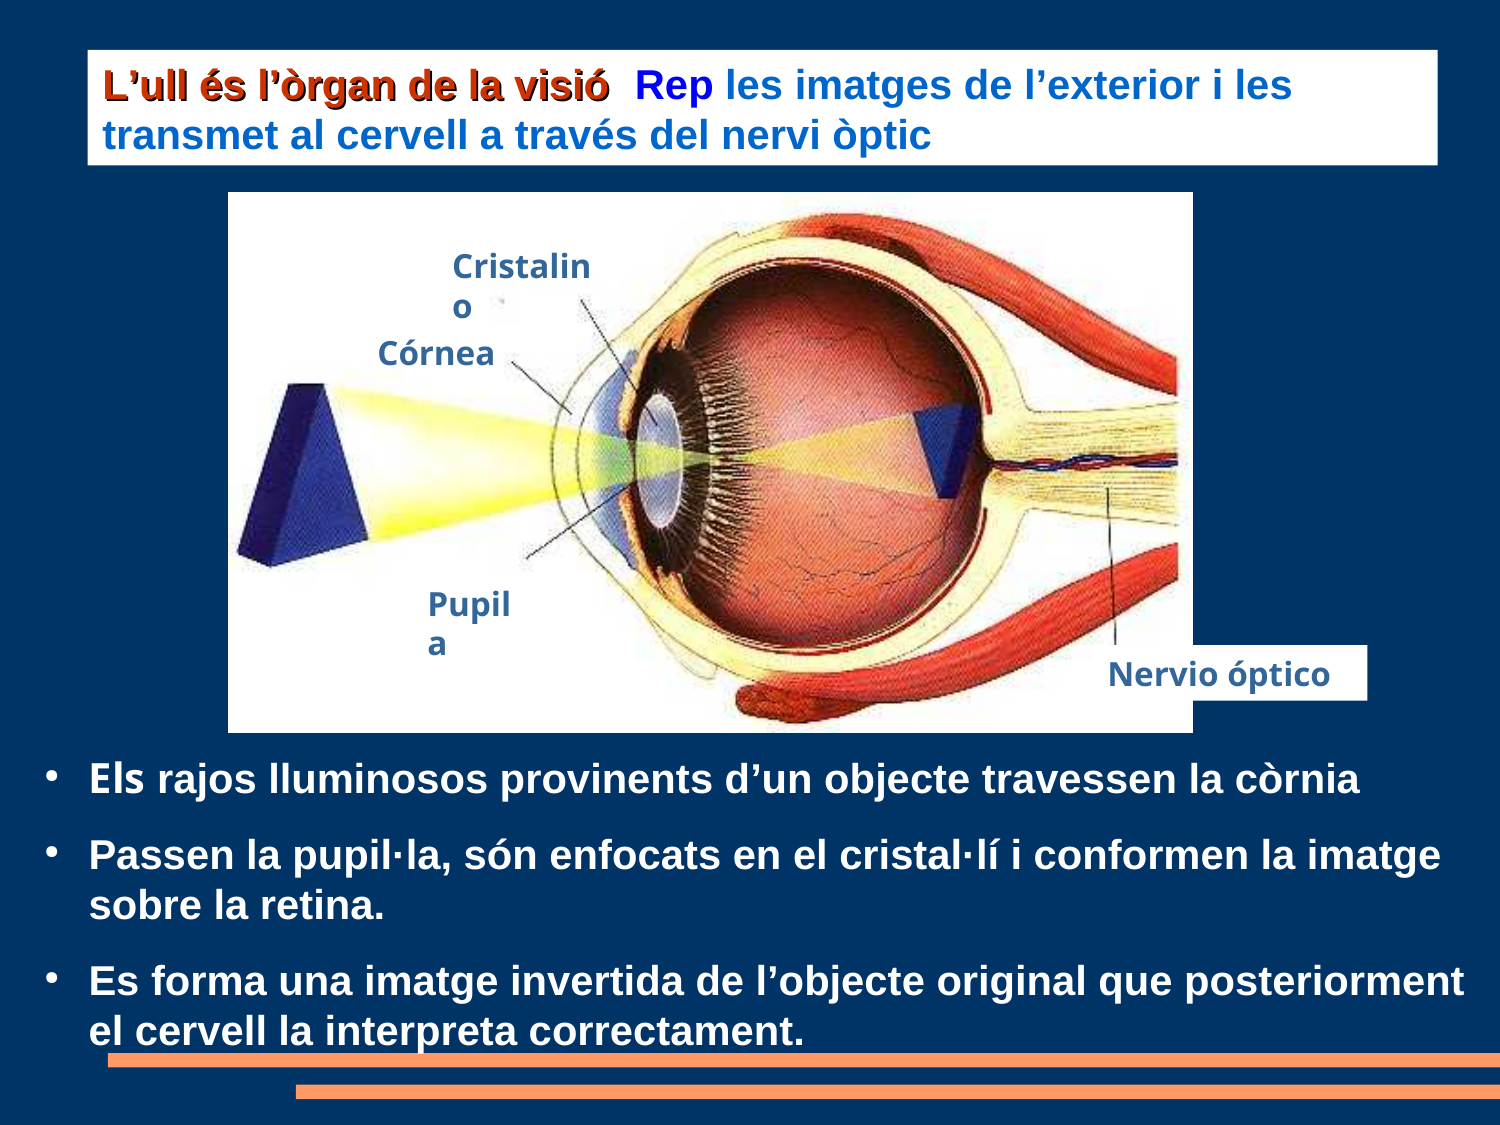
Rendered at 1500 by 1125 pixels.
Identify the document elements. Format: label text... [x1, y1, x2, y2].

text_box Cristalino [437, 237, 625, 333]
text_box L’ull és l’òrgan de la visió: Rep les imatges de l’exterior i les transmet al cervell a través del nervi òptic. [87, 49, 1438, 166]
text_box Córnea [362, 324, 526, 381]
text_box Nervio óptico [1092, 645, 1368, 701]
picture [228, 192, 1193, 733]
text_box Pupila [412, 574, 538, 671]
text_box Els rajos lluminosos provinents d’un objecte travessen la còrnia Passen la pupil·la, són enfocats en el cristal·lí i conformen la imatge sobre la retina. Es forma una imatge invertida de l’objecte original que posteriorment el cervell la interpreta correctament. [0, 744, 1500, 1062]
